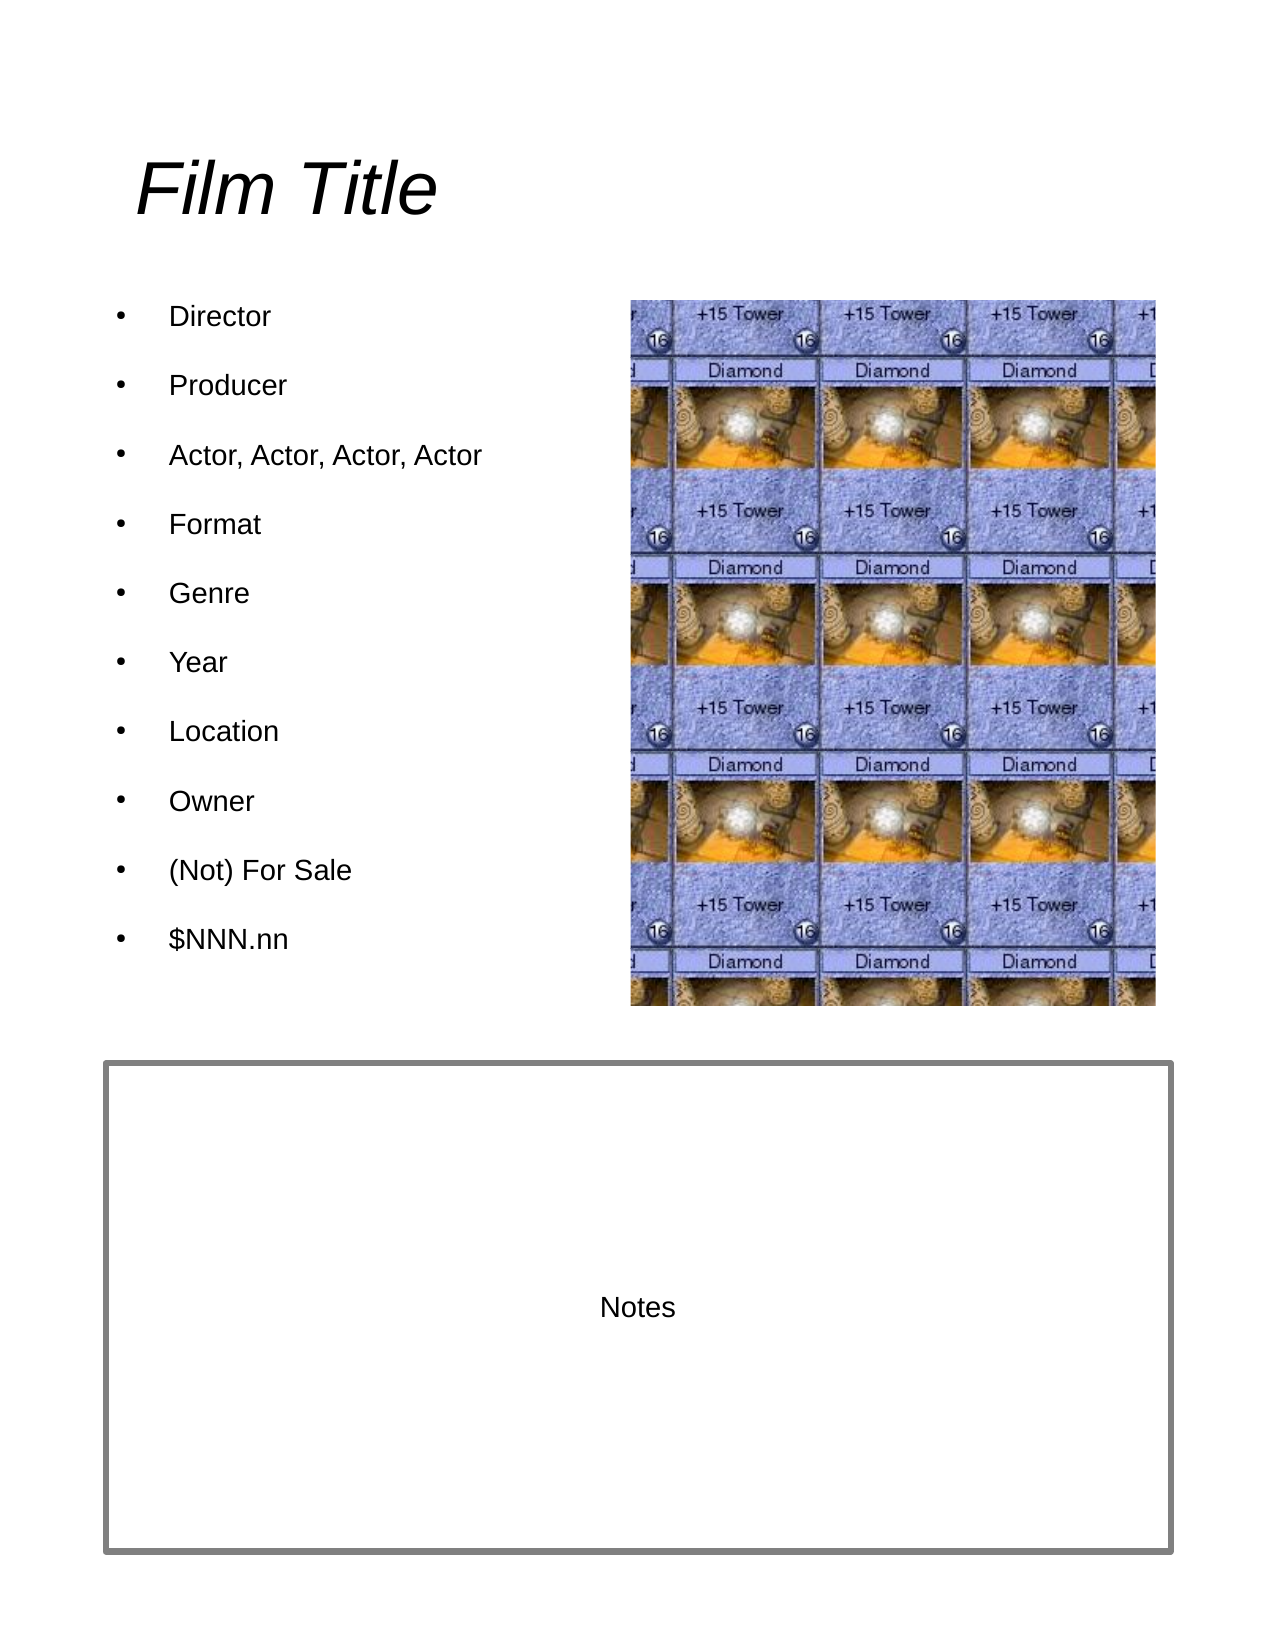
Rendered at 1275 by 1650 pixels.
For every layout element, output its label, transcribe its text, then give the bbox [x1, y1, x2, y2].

list [630, 300, 1156, 1006]
title Film Title [60, 60, 1102, 317]
list Notes [105, 1063, 1171, 1552]
list Director Producer Actor, Actor, Actor, Actor Format Genre Year Location Owner (Not) For Sale $NNN.nn [60, 300, 601, 1064]
